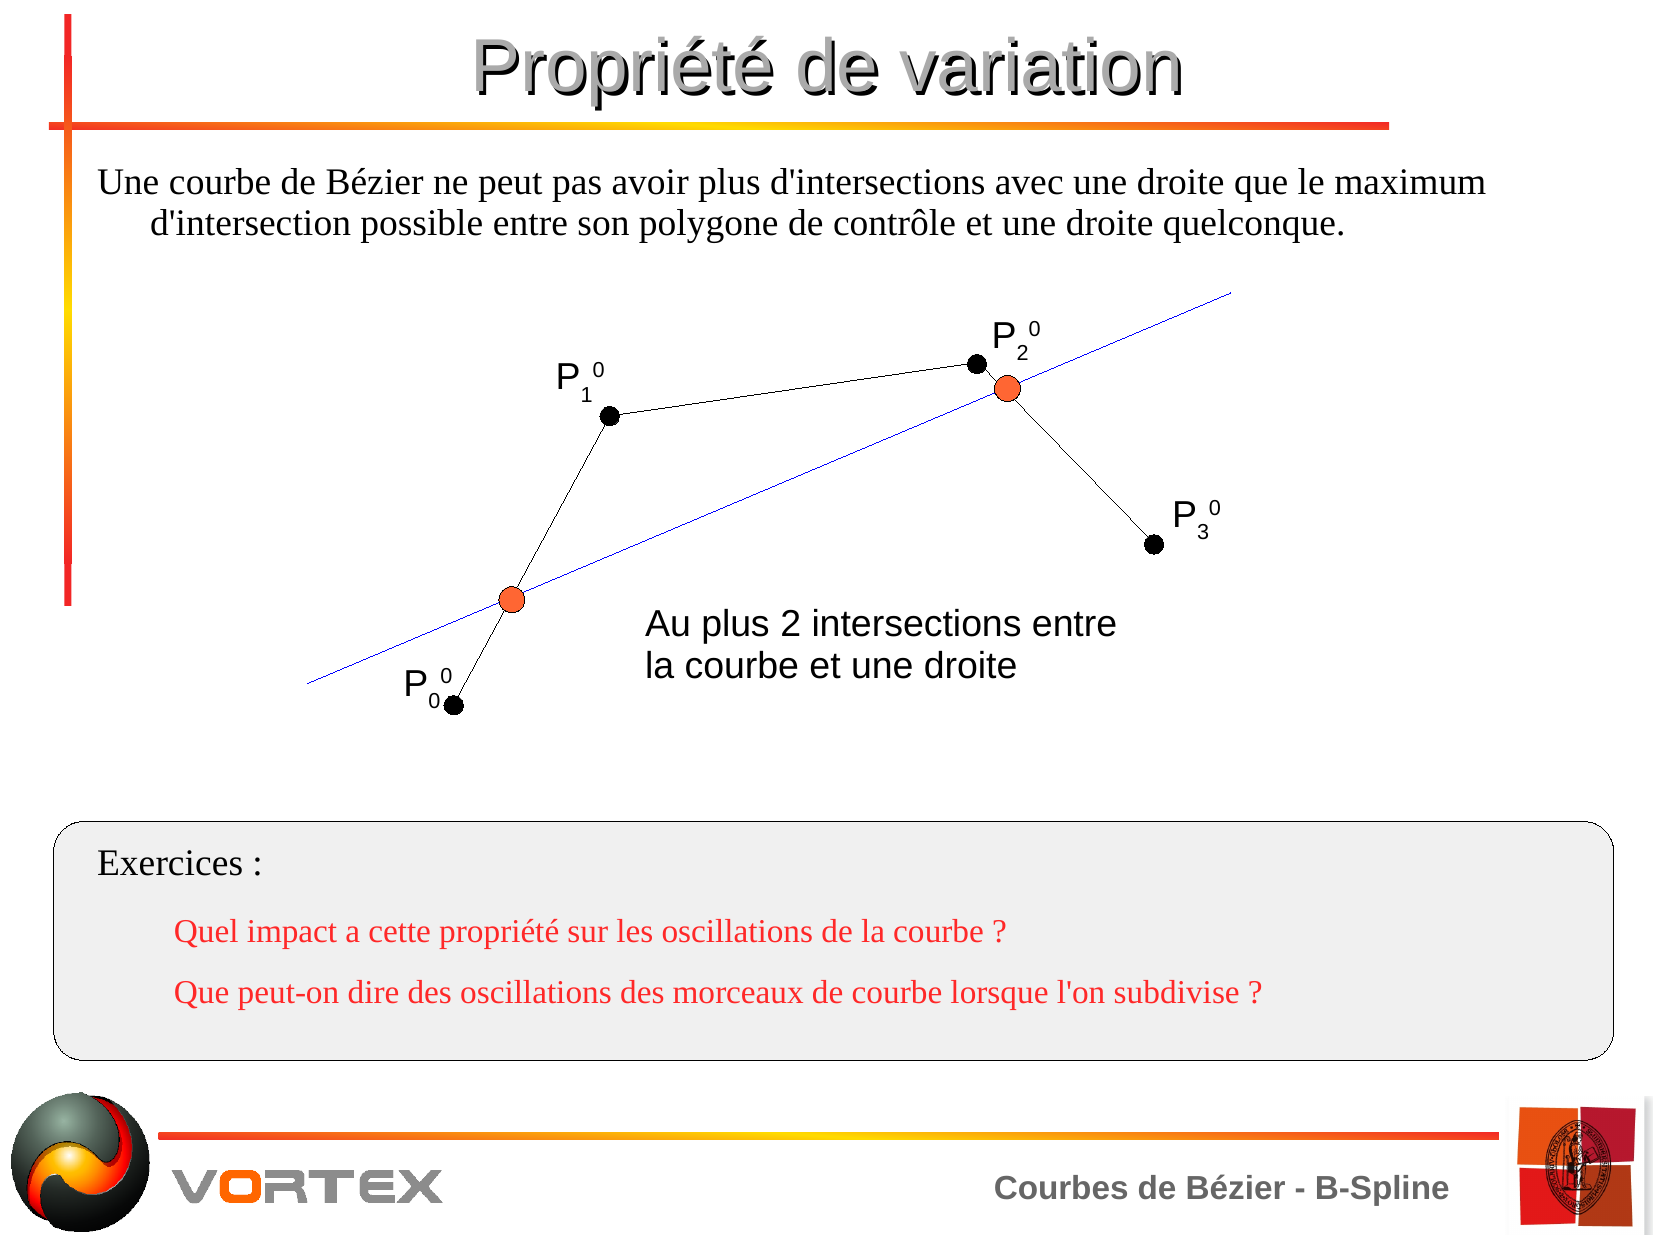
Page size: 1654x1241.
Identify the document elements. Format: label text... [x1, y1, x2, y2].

text_box [53, 821, 79, 1060]
text_box [498, 586, 525, 613]
list Une courbe de Bézier ne peut pas avoir plus d'intersections avec une droite que le maximum d'intersection possible entre son polygone de contrôle et une droite quelconque. Exercices : Quel impact a cette propriété sur les oscillations de la courbe ? Que peut-on dire des oscillations des morceaux de courbe lorsque l'on subdivise ? [79, 160, 1569, 1103]
text_box [967, 354, 976, 374]
text_box P20 [976, 307, 1088, 426]
text_box [1569, 821, 1614, 1061]
text_box P10 [540, 348, 660, 468]
title Propriété de variation [0, 1, 1654, 130]
text_box [994, 375, 1021, 402]
picture [11, 1092, 443, 1232]
text_box [1144, 534, 1157, 555]
picture [1505, 1096, 1653, 1235]
text_box Au plus 2 intersections entre la courbe et une droite [630, 594, 1133, 750]
text_box P30 [1157, 485, 1276, 605]
text_box P00 [388, 654, 488, 774]
